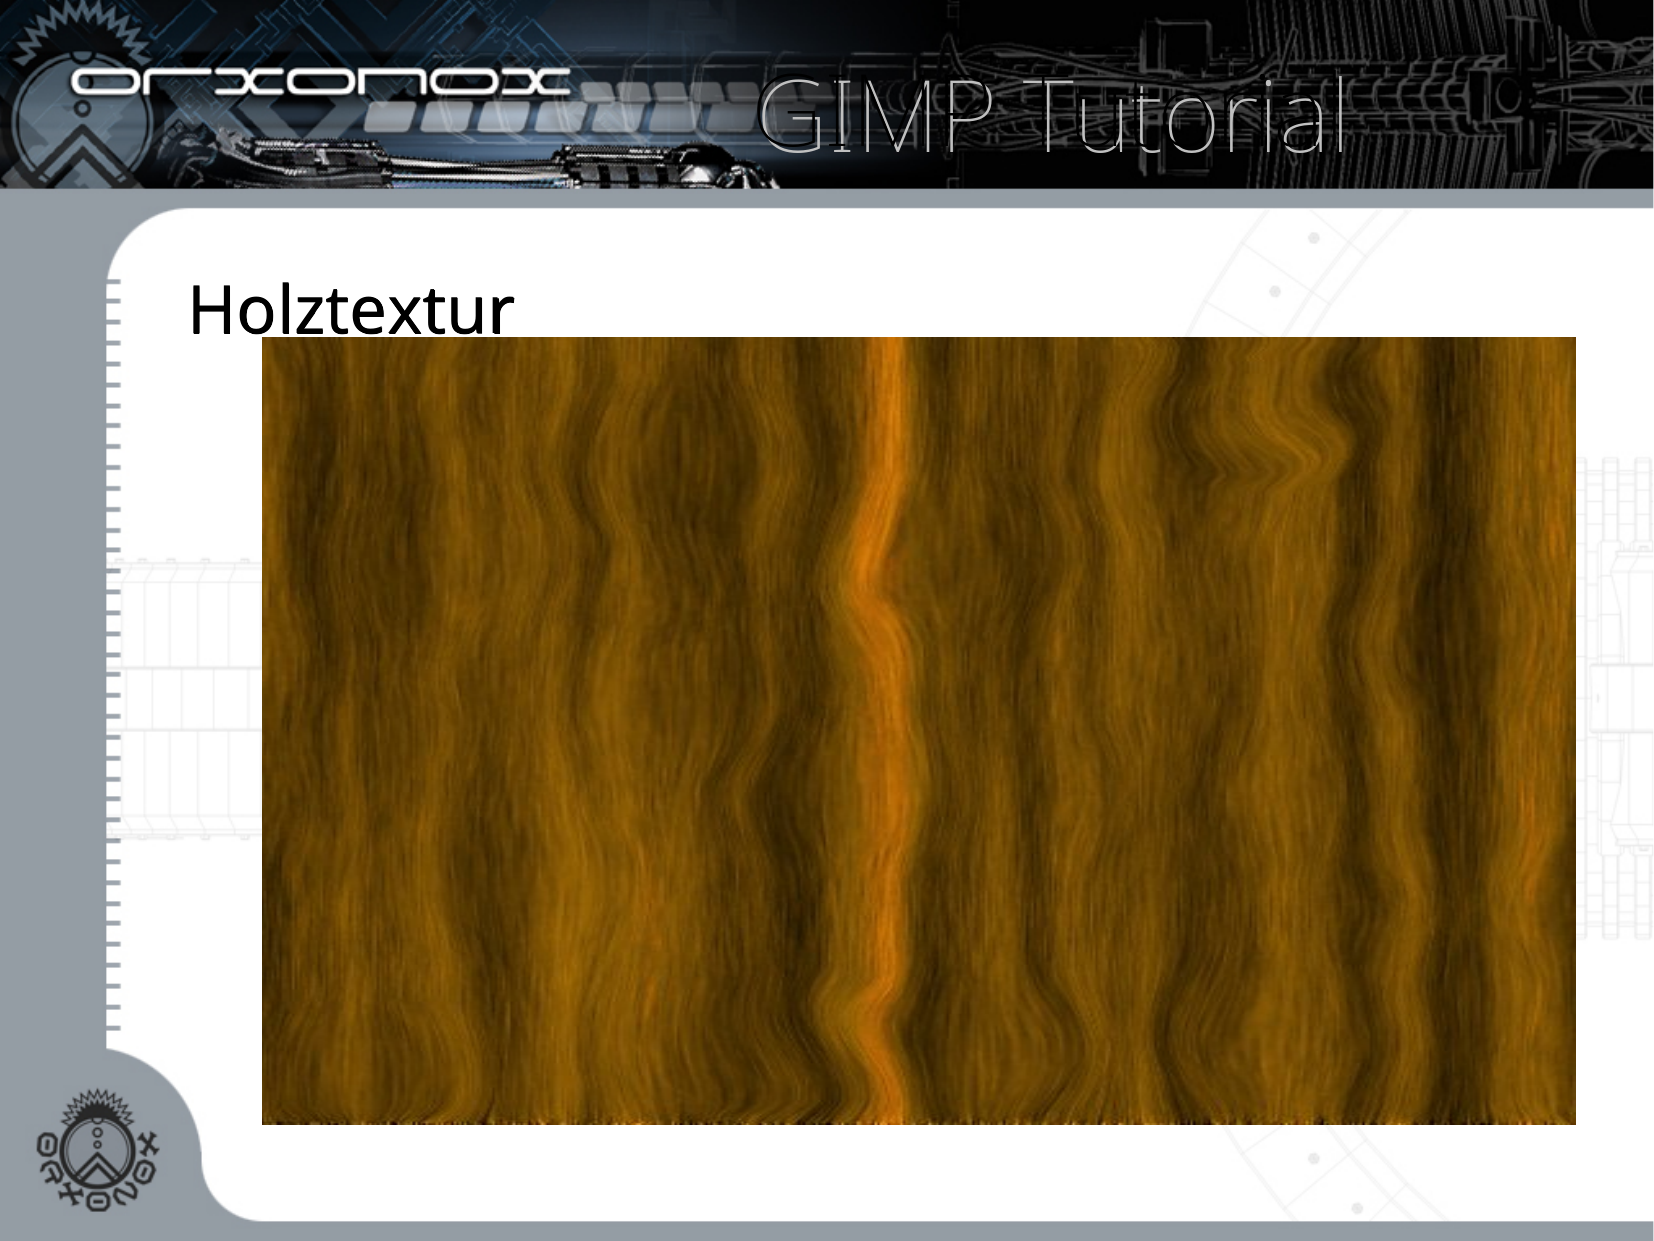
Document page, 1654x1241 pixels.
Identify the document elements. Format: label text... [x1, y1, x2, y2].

text_box Holztextur [187, 262, 1538, 290]
text_box GIMP Tutorial [701, 32, 1585, 156]
picture [0, 0, 1654, 1241]
